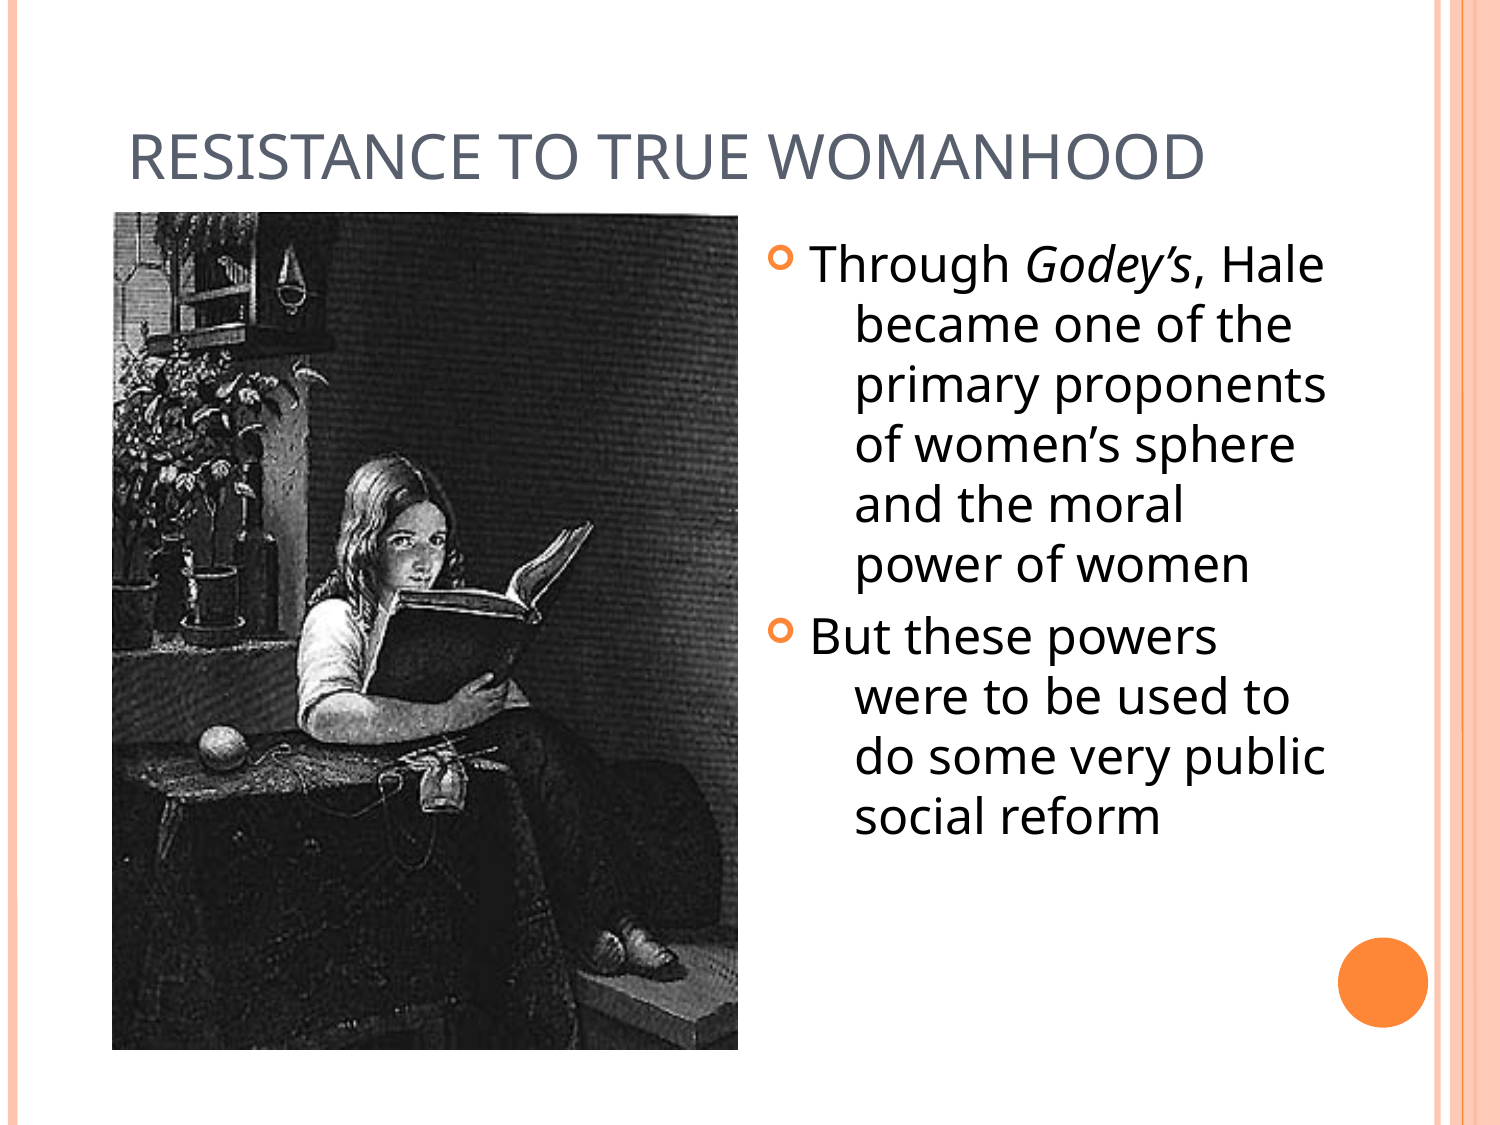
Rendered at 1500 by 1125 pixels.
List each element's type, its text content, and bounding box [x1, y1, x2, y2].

picture [112, 212, 738, 1051]
title Resistance to True Womanhood [112, 99, 1388, 200]
list Through Godey’s, Hale became one of the primary proponents of women’s sphere and the moral power of women But these powers were to be used to do some very public social reform [750, 224, 1351, 1051]
